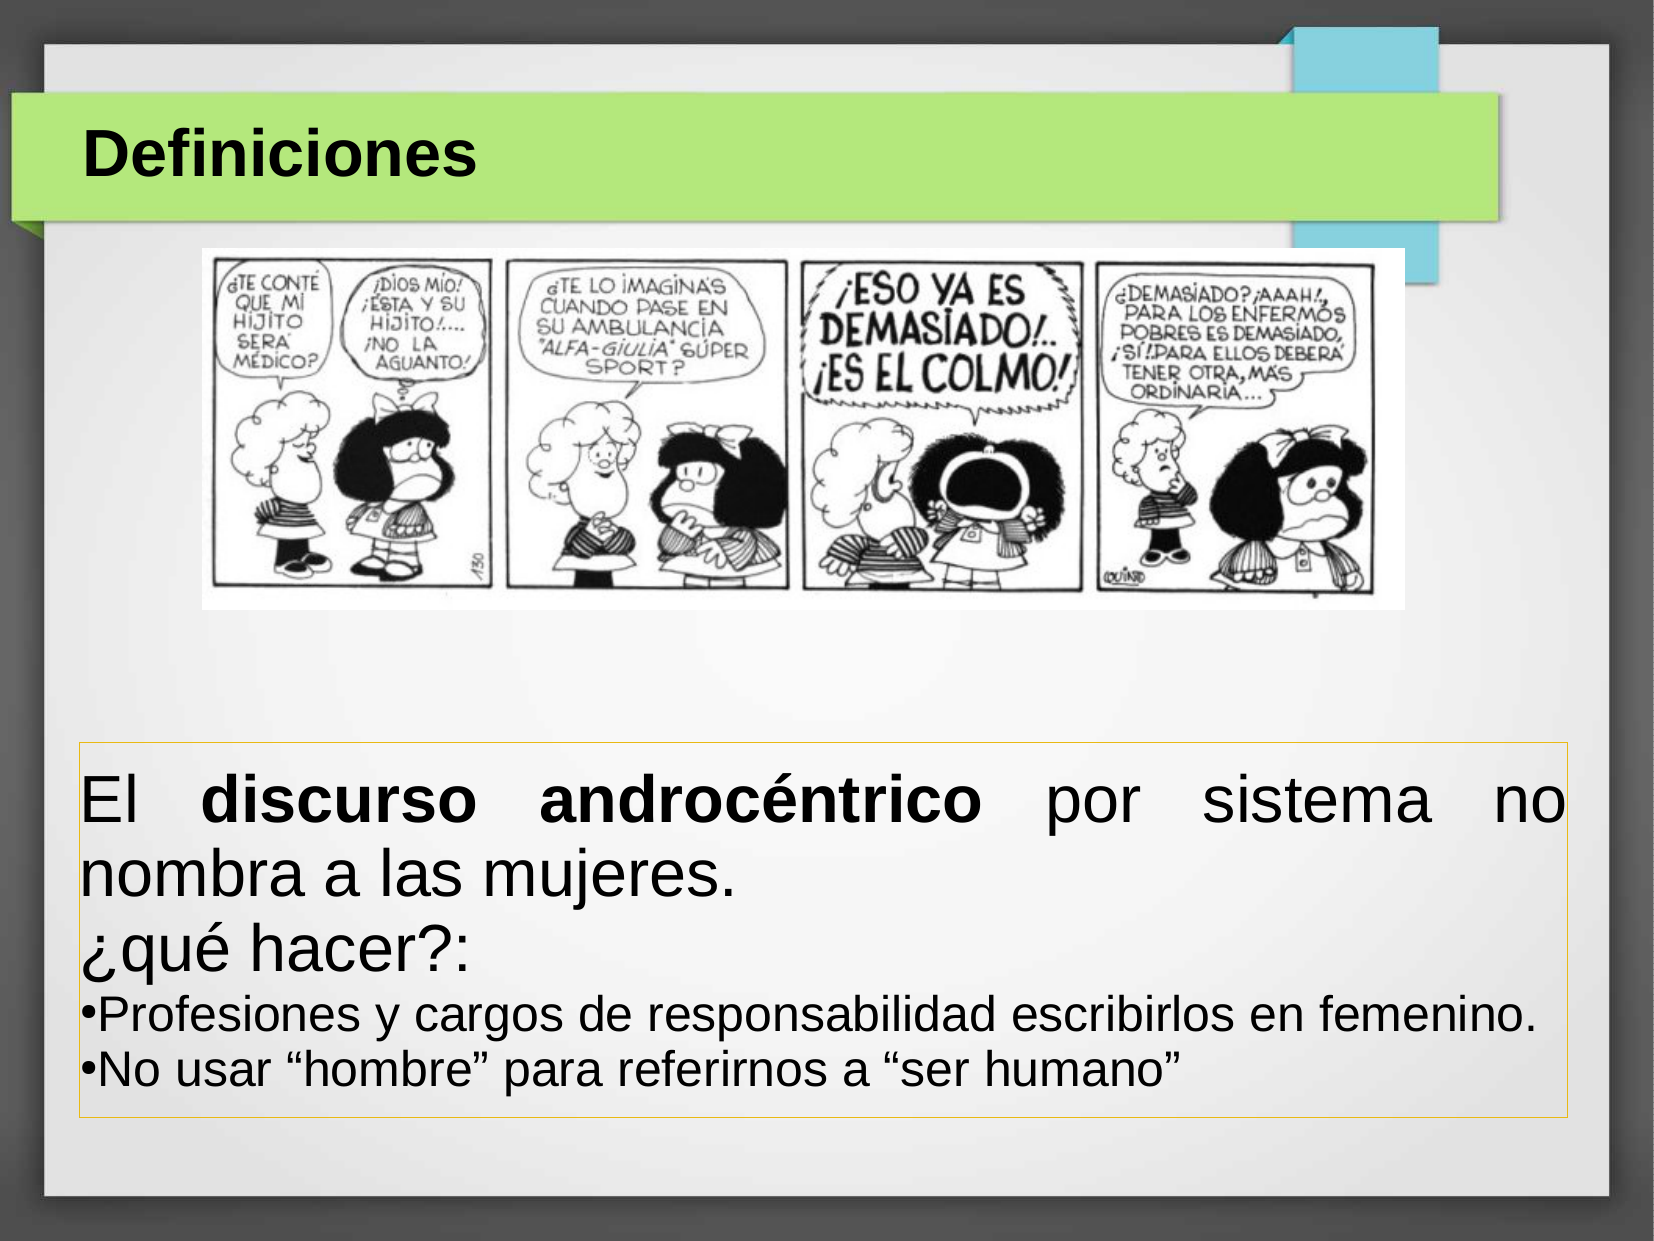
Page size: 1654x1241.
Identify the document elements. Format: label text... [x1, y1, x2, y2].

title Definiciones [82, 94, 1264, 213]
picture [0, 0, 1654, 1241]
text_box El discurso androcéntrico por sistema no nombra a las mujeres. ¿qué hacer?: Profesiones y cargos de responsabilidad escribirlos en femenino. No usar “hombre” para referirnos a “ser humano” [79, 742, 1568, 1118]
